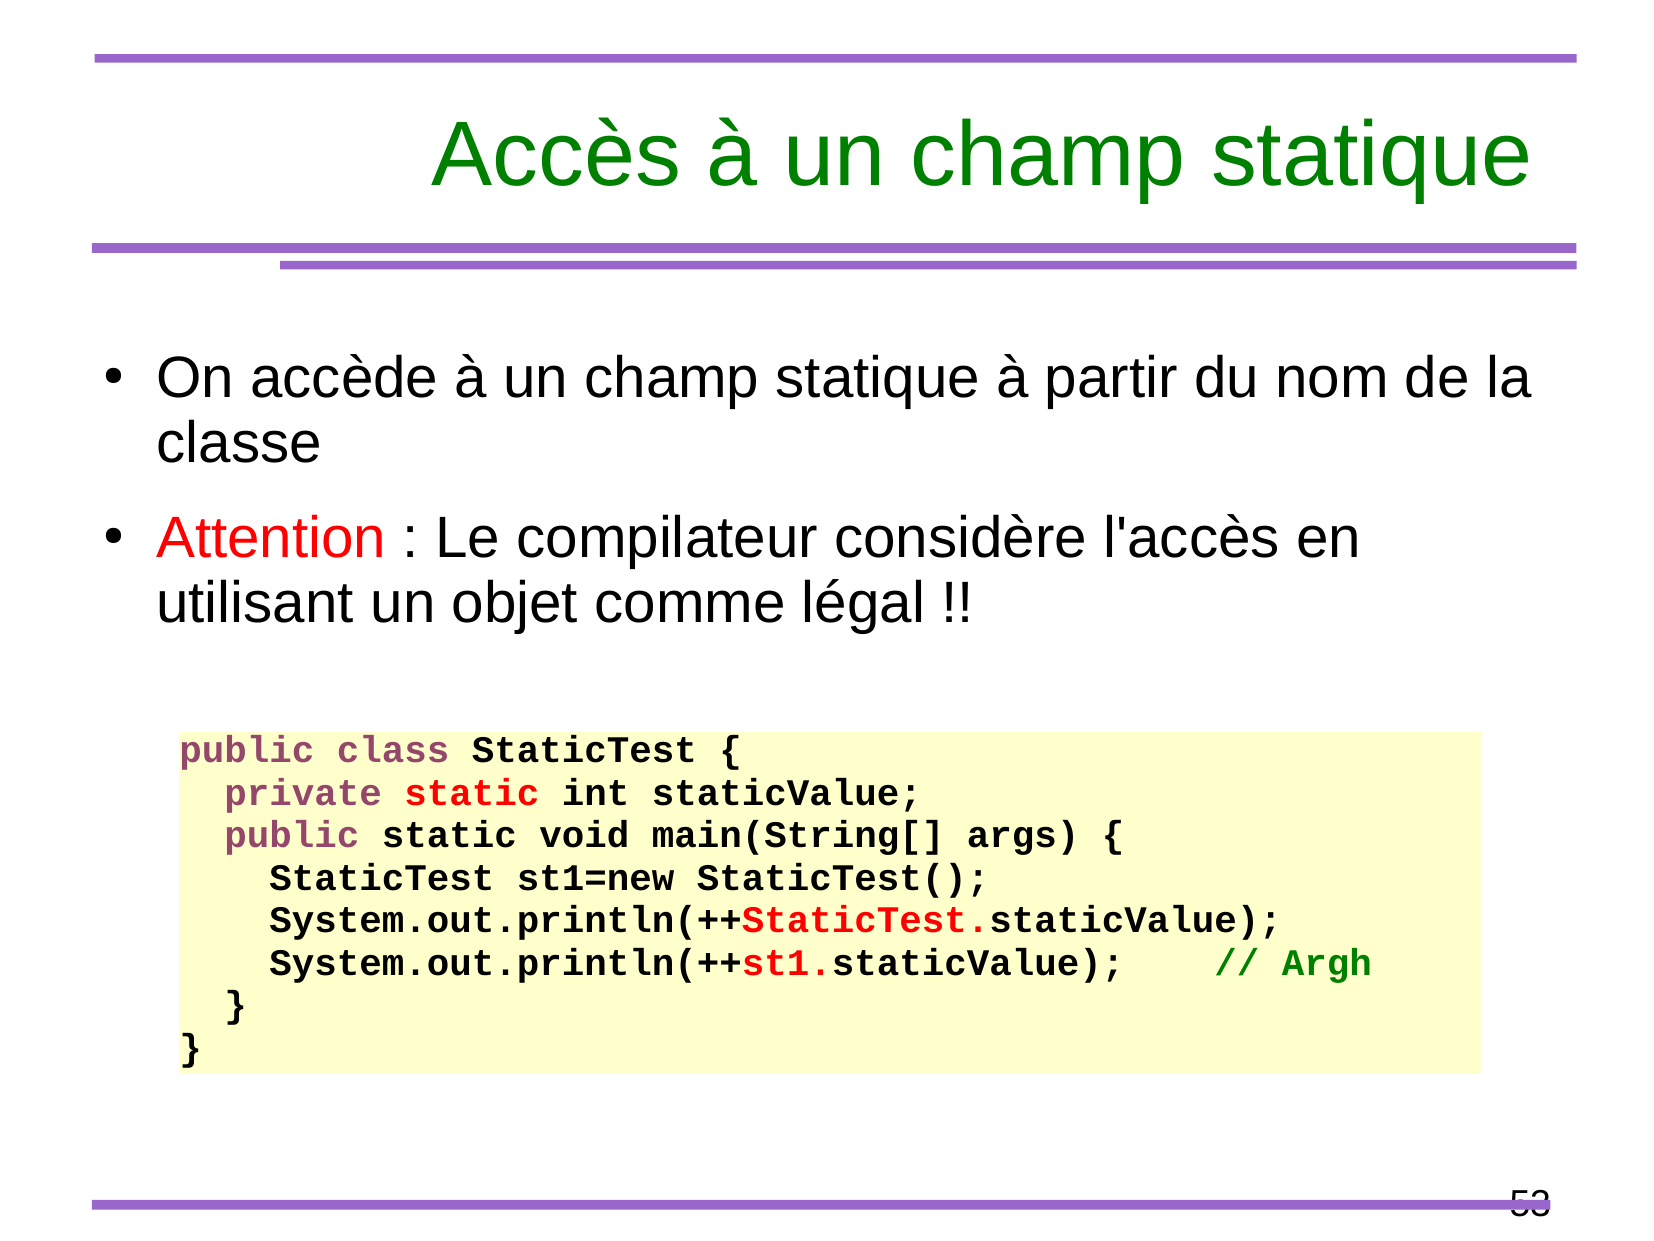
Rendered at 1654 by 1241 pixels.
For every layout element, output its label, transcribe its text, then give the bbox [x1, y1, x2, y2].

title Accès à un champ statique [121, 49, 1534, 257]
list On accède à un champ statique à partir du nom de la classe Attention : Le compilateur considère l'accès en utilisant un objet comme légal !! [85, 344, 1569, 687]
text_box public class StaticTest { private static int staticValue; public static void main(String[] args) { StaticTest st1=new StaticTest(); System.out.println(++StaticTest.staticValue); System.out.println(++st1.staticValue); // Argh } } [179, 731, 1482, 1074]
